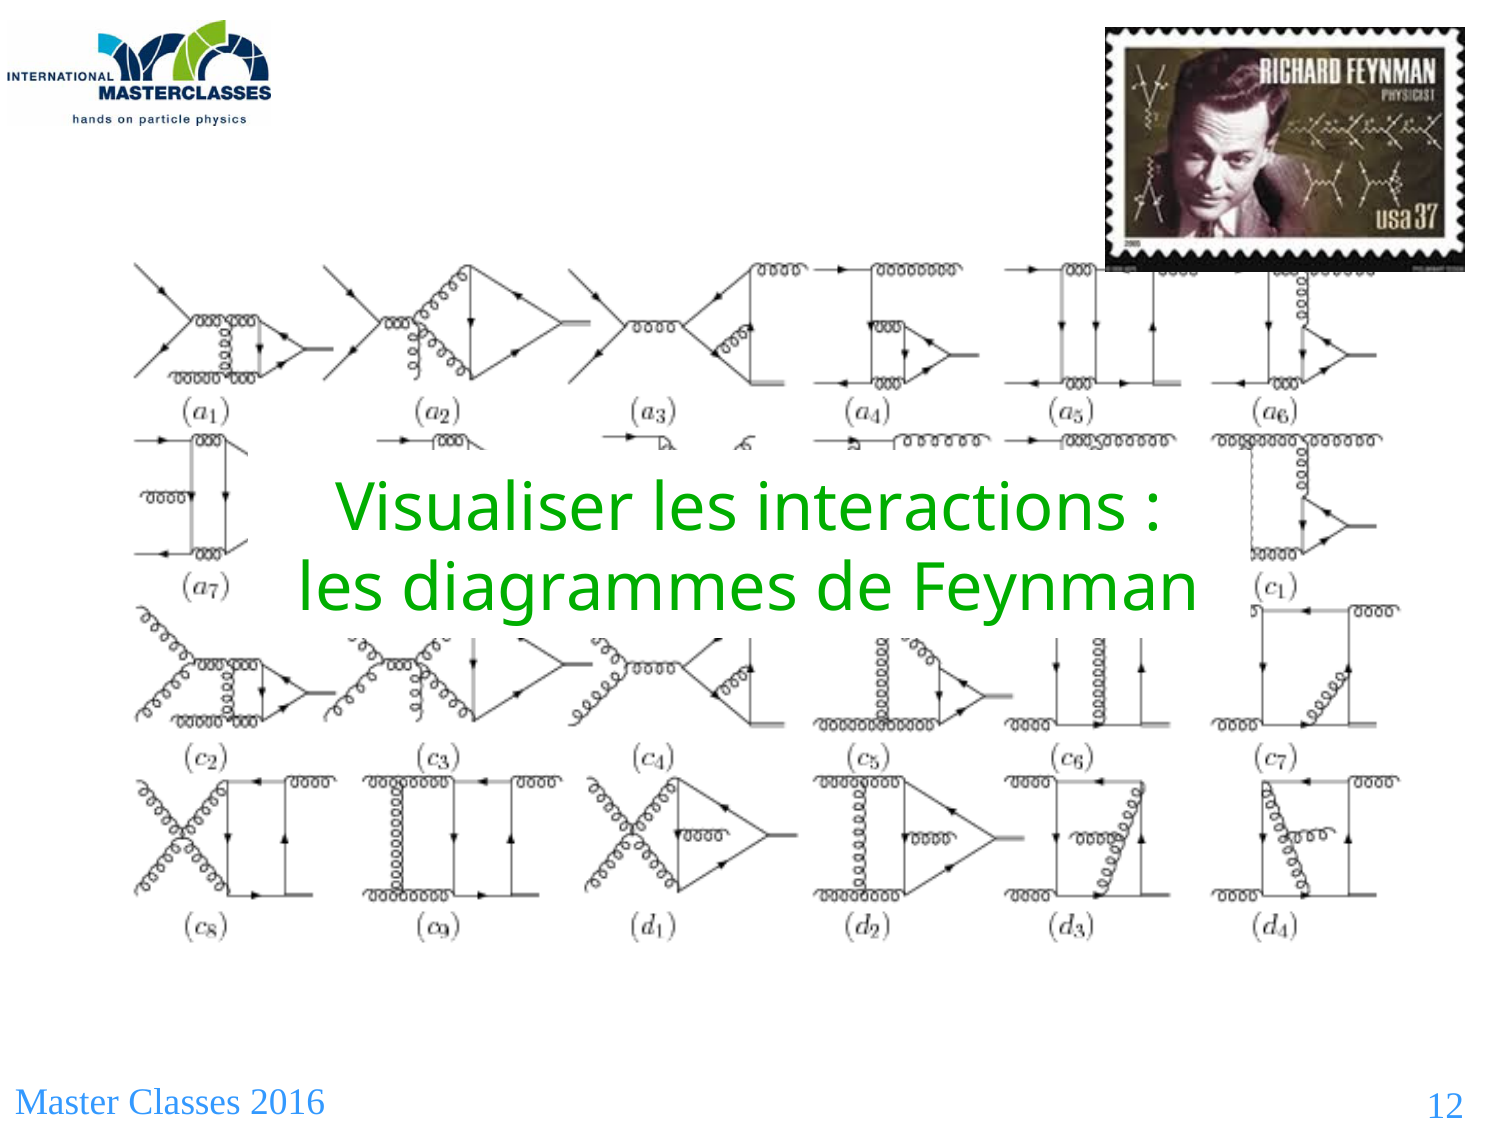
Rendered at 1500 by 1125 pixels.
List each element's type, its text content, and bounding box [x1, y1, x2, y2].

picture [2, 10, 280, 130]
picture [118, 27, 1465, 945]
title Visualiser les interactions : les diagrammes de Feynman [248, 450, 1251, 638]
